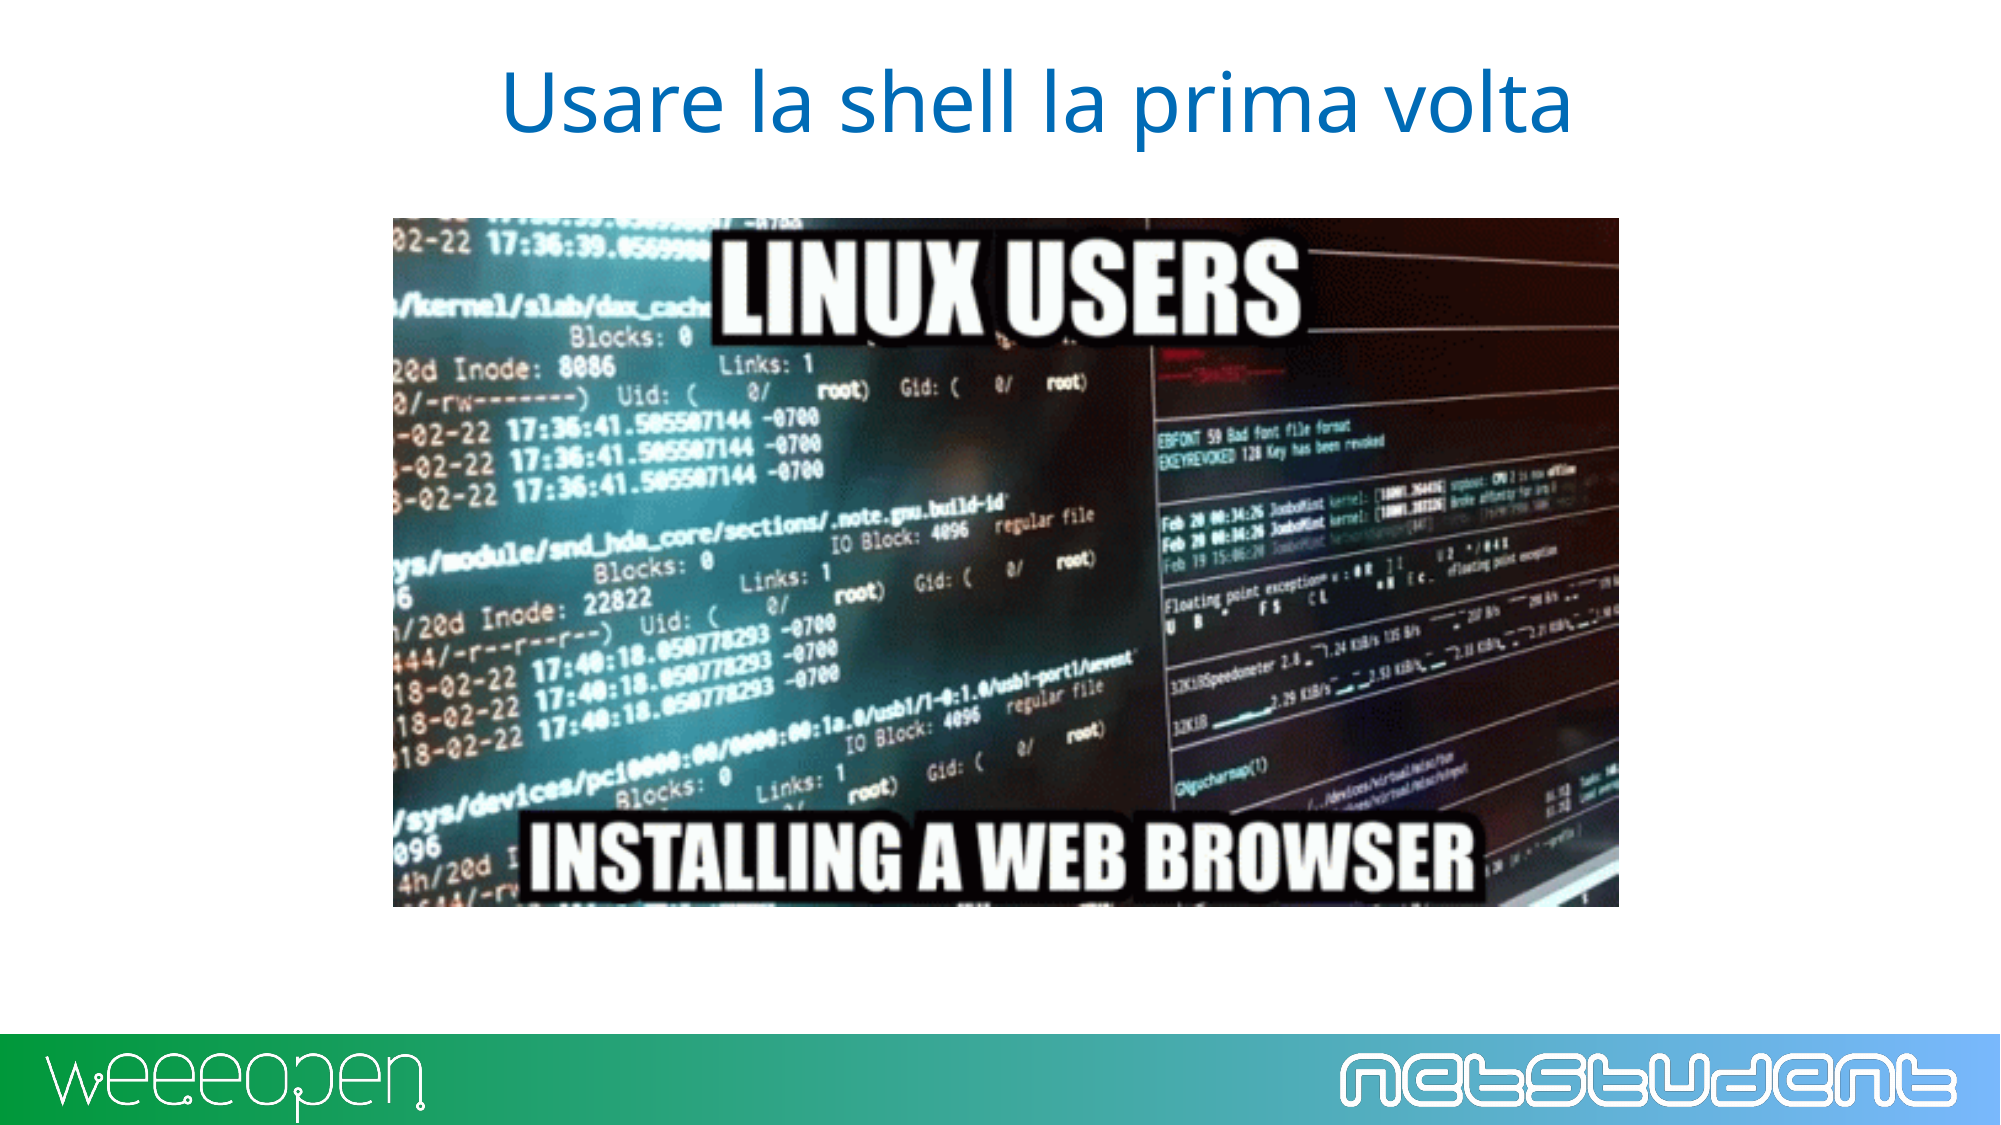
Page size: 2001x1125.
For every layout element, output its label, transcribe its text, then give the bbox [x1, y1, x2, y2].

picture [1340, 1053, 1957, 1107]
picture [393, 218, 1619, 907]
picture [45, 1053, 425, 1123]
title Usare la shell la prima volta [43, 53, 1959, 271]
